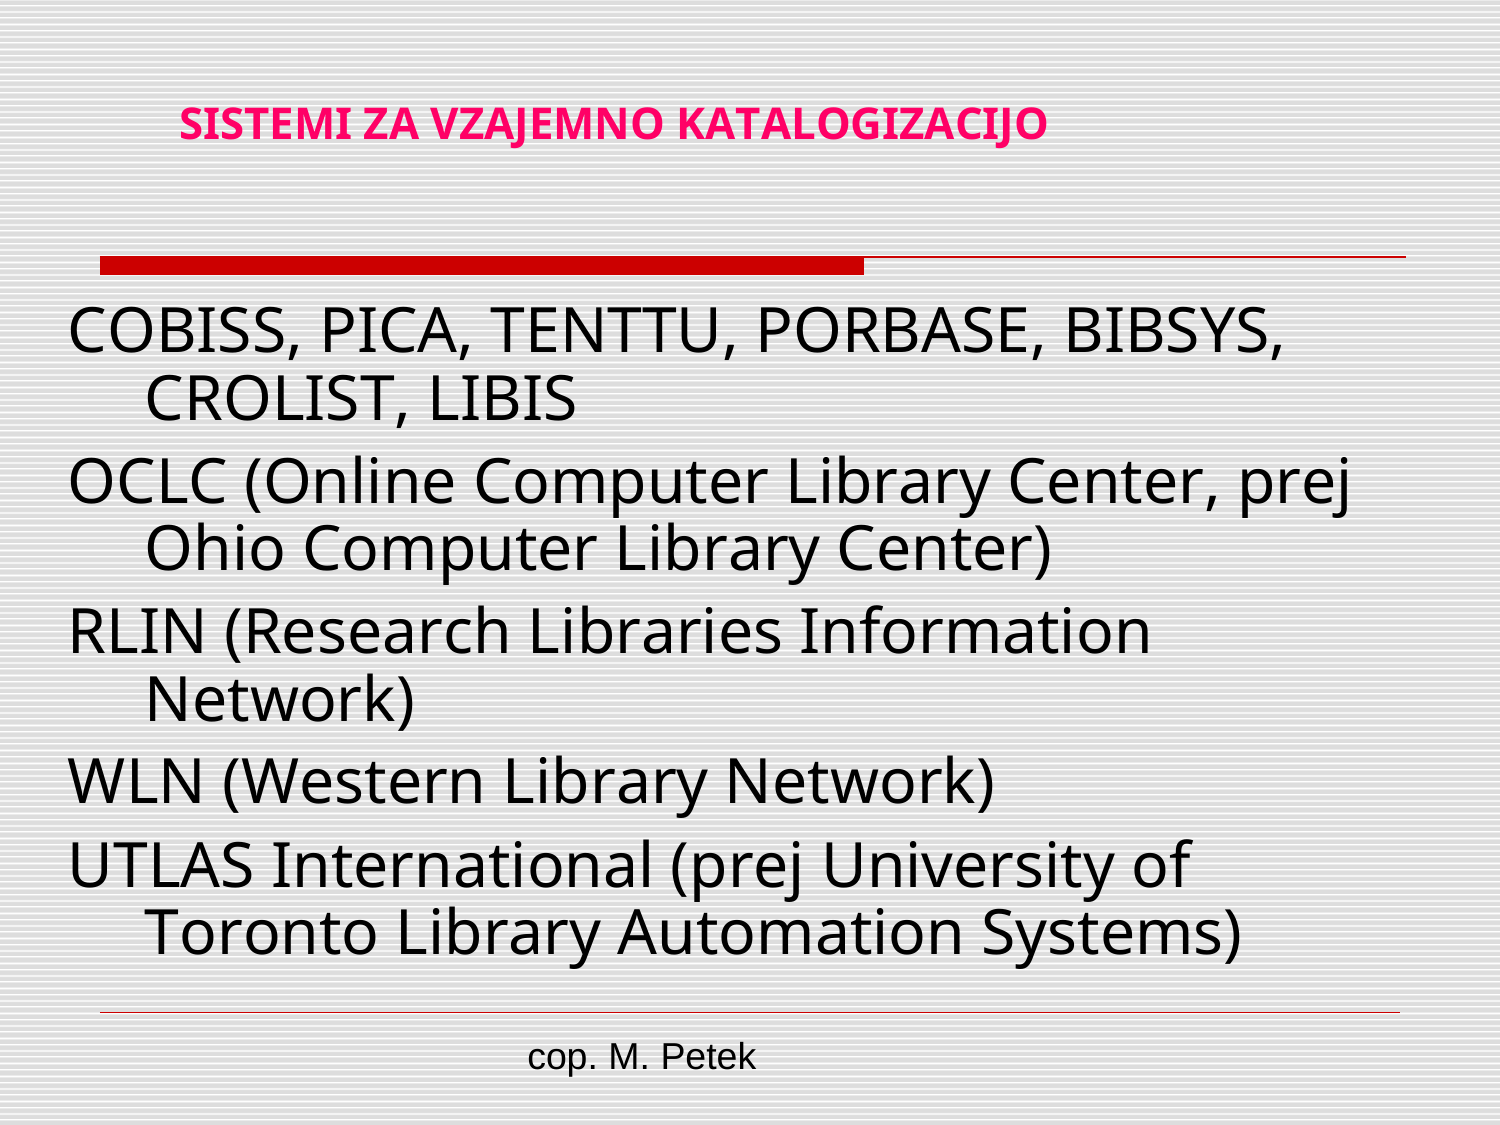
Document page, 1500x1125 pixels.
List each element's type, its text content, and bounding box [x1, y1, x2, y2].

list COBISS, PICA, TENTTU, PORBASE, BIBSYS, CROLIST, LIBIS OCLC (Online Computer Library Center, prej Ohio Computer Library Center) RLIN (Research Libraries Information Network) WLN (Western Library Network) UTLAS International (prej University of Toronto Library Automation Systems) [53, 207, 1426, 1059]
title SISTEMI ZA VZAJEMNO KATALOGIZACIJO [164, 73, 1407, 207]
picture [0, 0, 1500, 1125]
